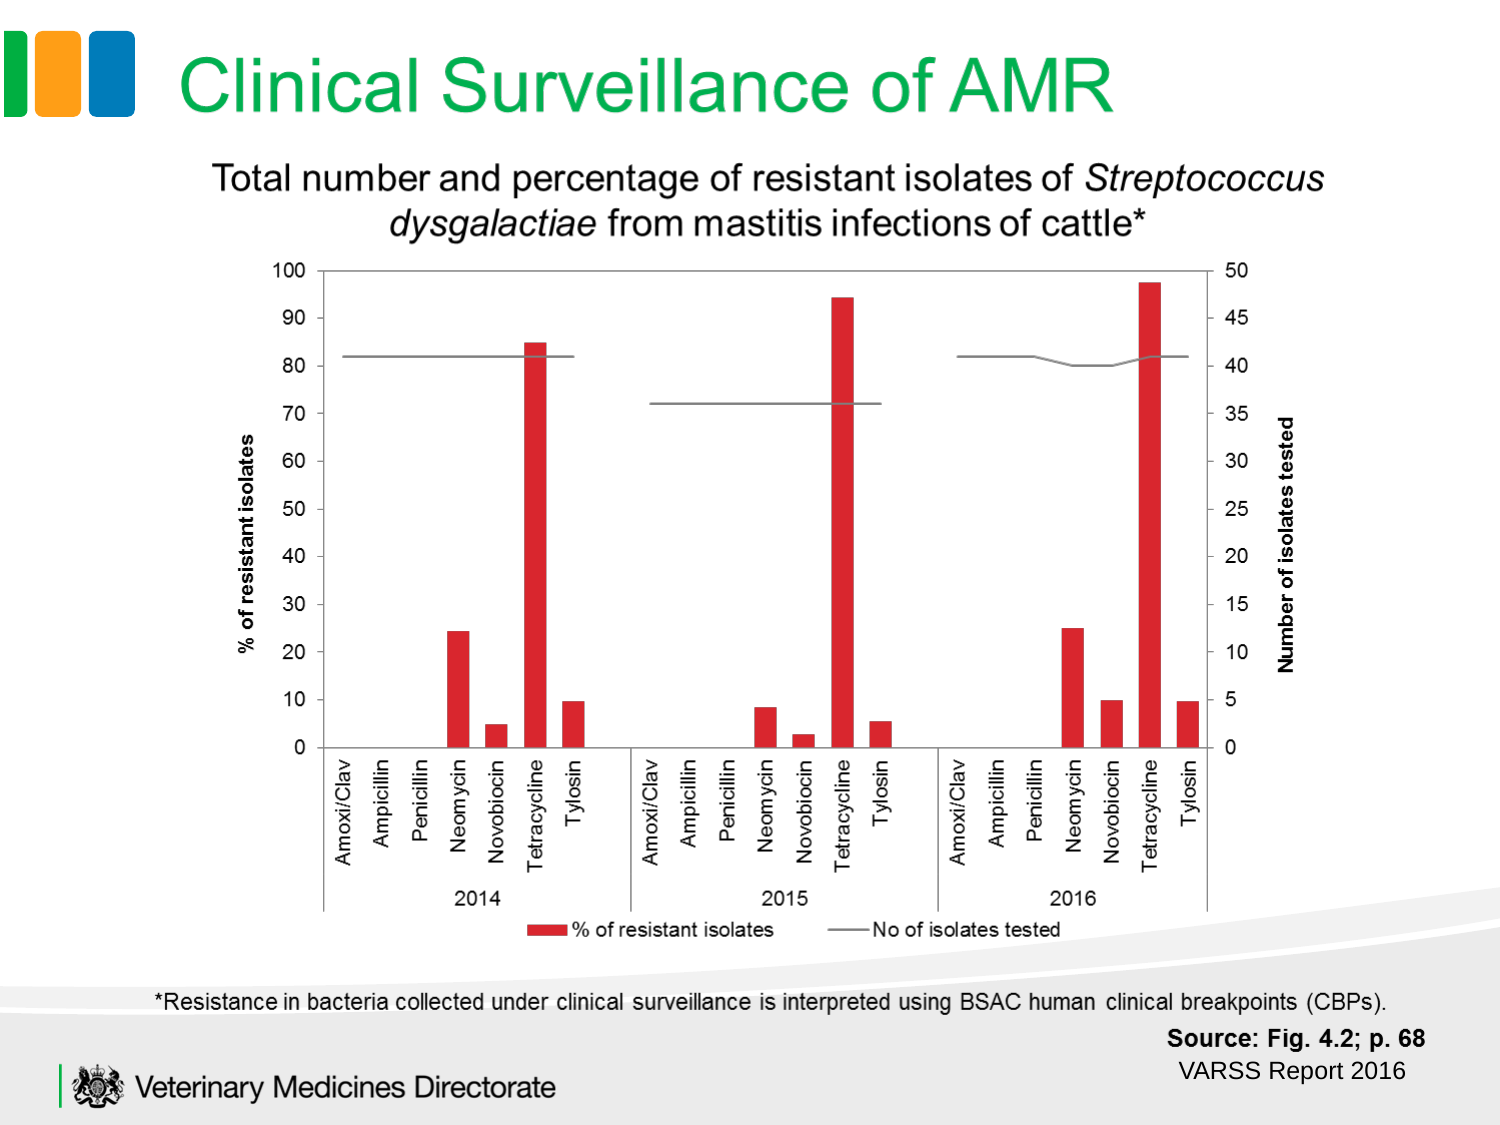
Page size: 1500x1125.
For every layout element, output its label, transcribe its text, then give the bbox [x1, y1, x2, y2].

picture [59, 16, 1441, 1109]
text_box VARSS Report 2016 [1163, 1046, 1424, 1093]
